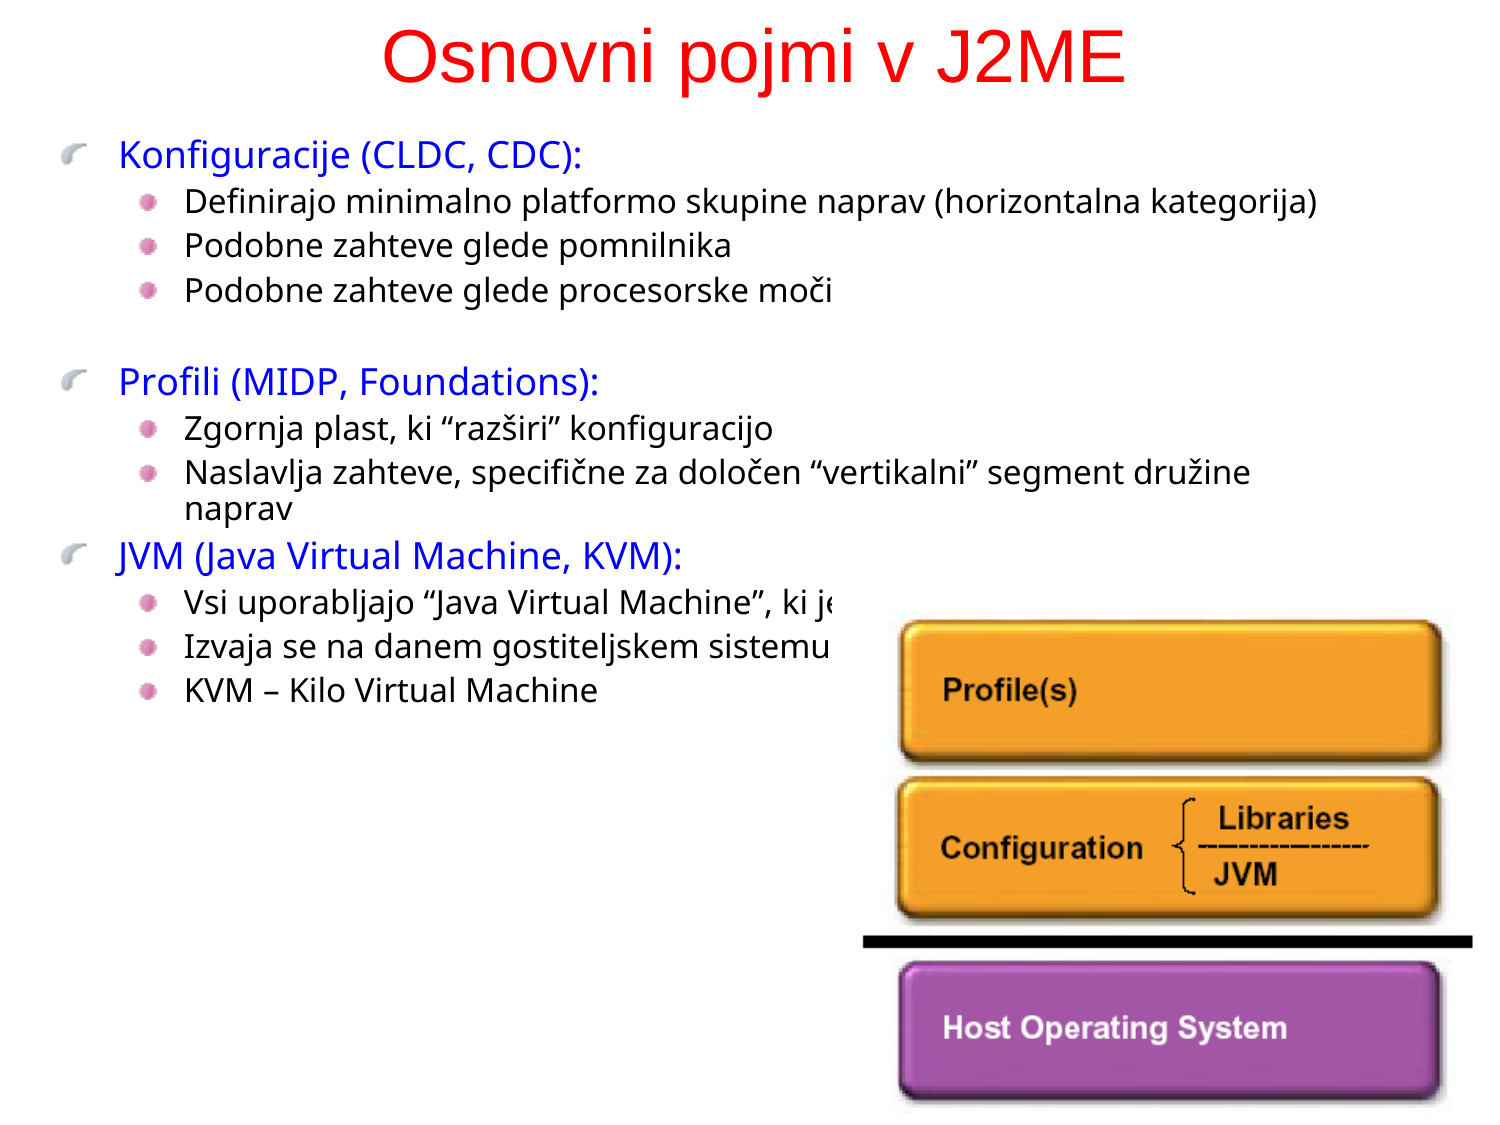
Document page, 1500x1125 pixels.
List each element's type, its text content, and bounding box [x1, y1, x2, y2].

title Osnovni pojmi v J2ME [117, 0, 1393, 106]
list Konfiguracije (CLDC, CDC): Definirajo minimalno platformo skupine naprav (horizontalna kategorija) Podobne zahteve glede pomnilnika Podobne zahteve glede procesorske moči Profili (MIDP, Foundations): Zgornja plast, ki “razširi” konfiguracijo Naslavlja zahteve, specifične za določen “vertikalni” segment družine naprav JVM (Java Virtual Machine, KVM): Vsi uporabljajo “Java Virtual Machine”, ki je del konfiguracije Izvaja se na danem gostiteljskem sistemu KVM – Kilo Virtual Machine [46, 128, 1335, 804]
picture [832, 584, 1500, 1125]
